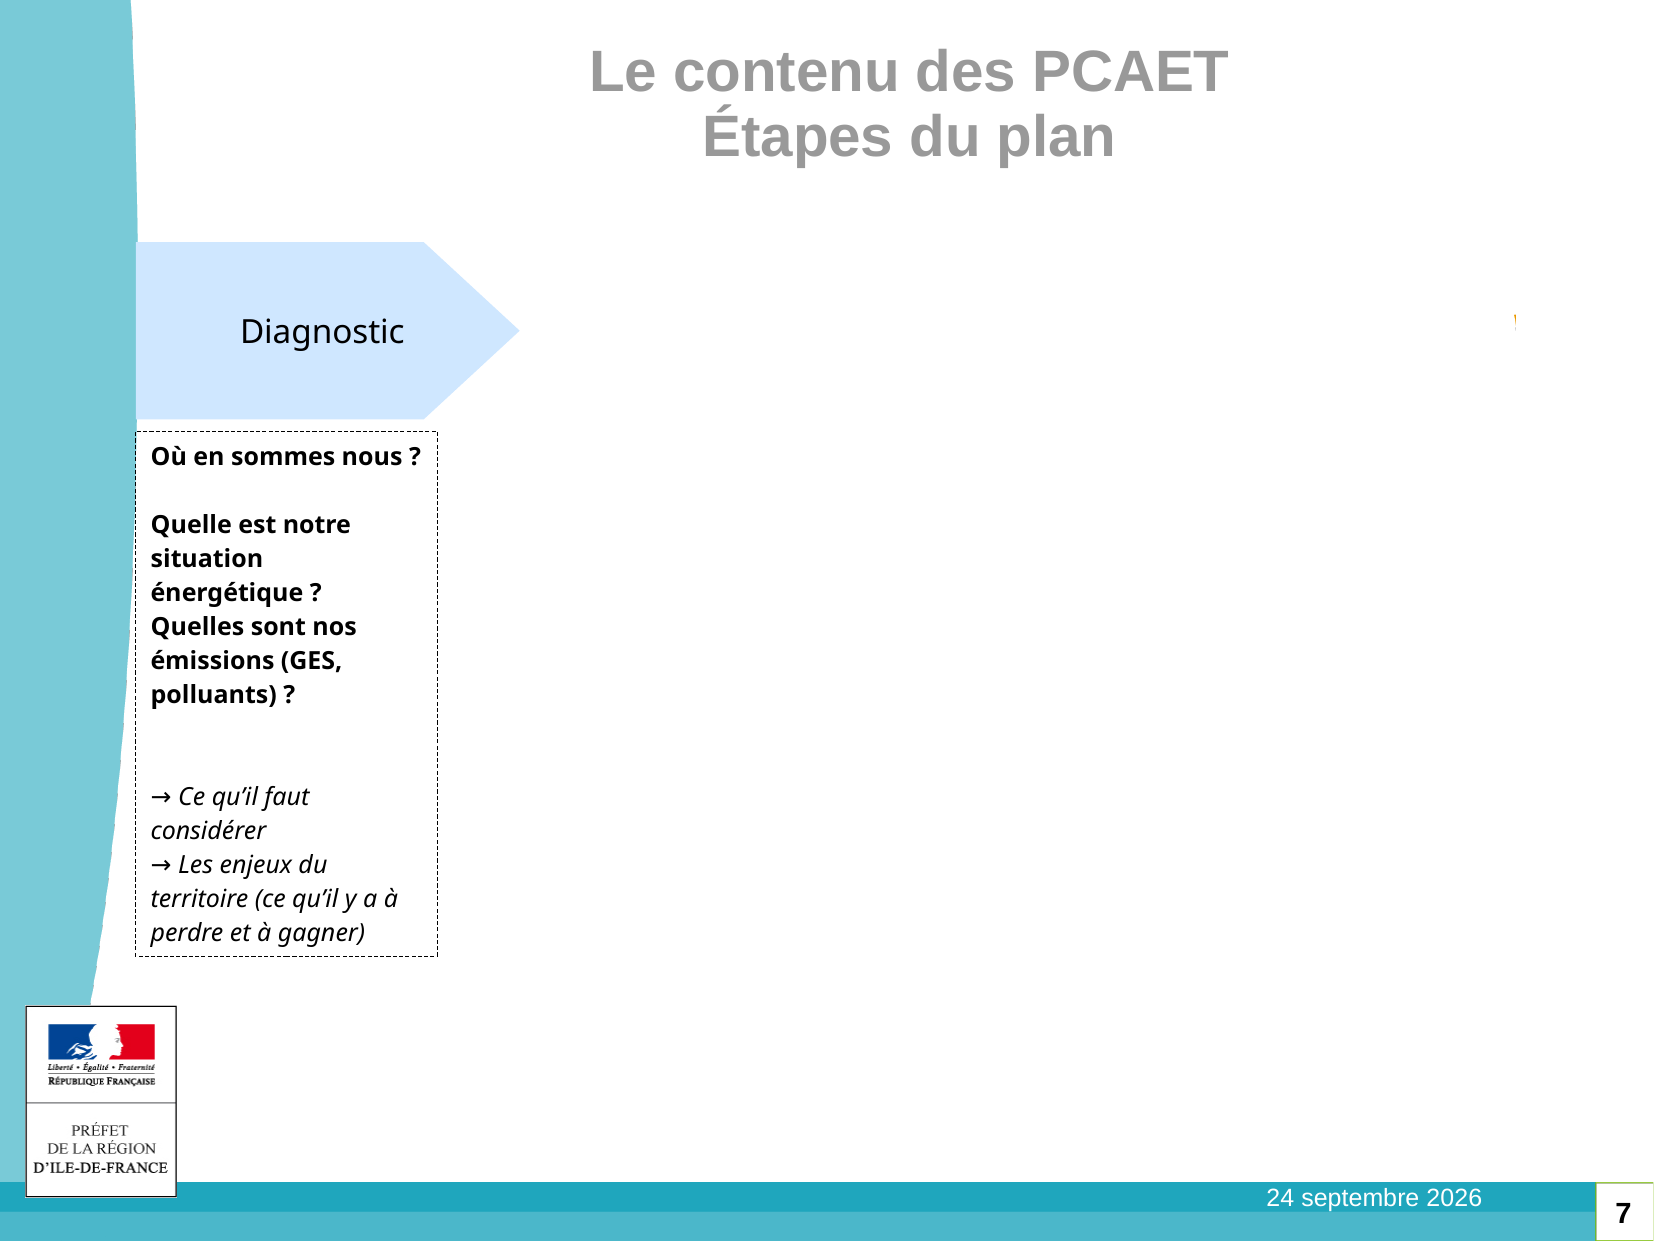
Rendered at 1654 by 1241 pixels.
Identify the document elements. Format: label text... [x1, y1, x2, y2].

picture [0, 0, 1654, 1241]
text_box Où en sommes nous ? Quelle est notre situation énergétique ? Quelles sont nos émissions (GES, polluants) ? → Ce qu’il faut considérer → Les enjeux du territoire (ce qu’il y a à perdre et à gagner) [135, 431, 438, 843]
title Le contenu des PCAET Étapes du plan [165, 0, 1654, 208]
text_box Diagnostic [135, 242, 520, 420]
